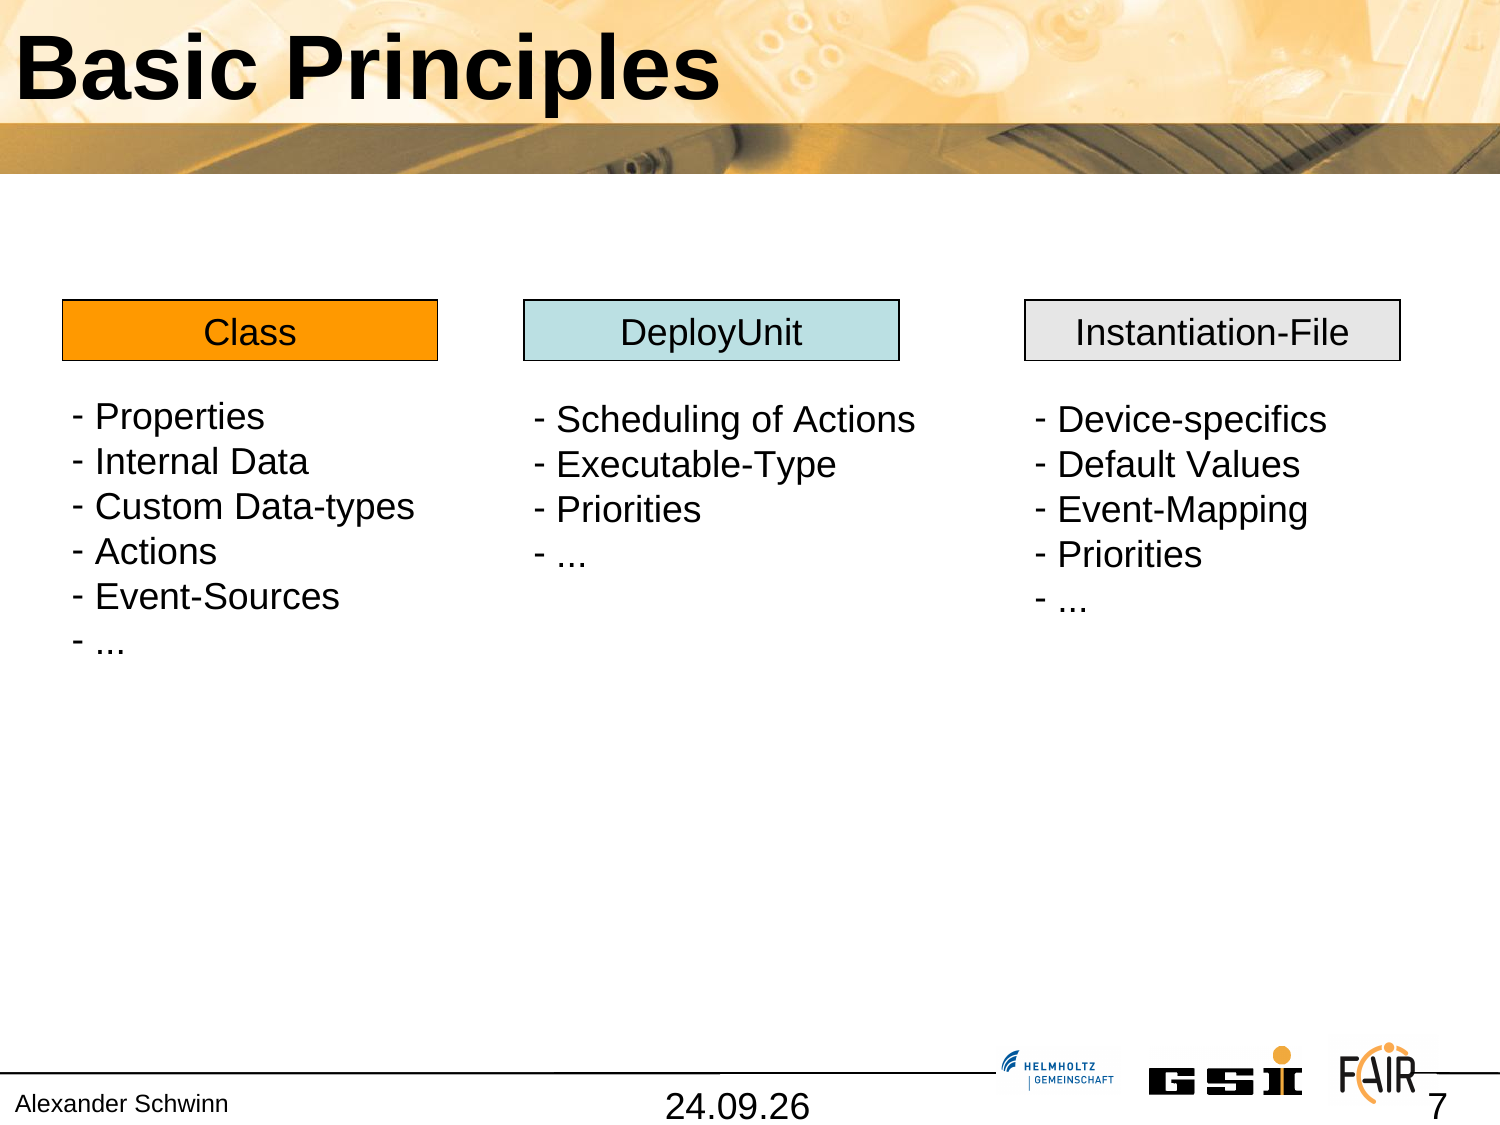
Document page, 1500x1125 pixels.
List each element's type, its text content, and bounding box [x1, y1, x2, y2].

picture [996, 1046, 1121, 1095]
picture [1149, 1046, 1302, 1095]
text_box Properties Internal Data Custom Data-types Actions Event-Sources ... [56, 384, 431, 671]
title Basic Principles [0, 0, 1500, 126]
text_box Scheduling of Actions Executable-Type Priorities ... [518, 387, 931, 628]
text_box DeployUnit [523, 299, 899, 361]
text_box Device-specifics Default Values Event-Mapping Priorities ... [1019, 387, 1343, 628]
picture [1328, 1034, 1439, 1106]
text_box Instantiation-File [1025, 299, 1401, 361]
text_box Class [62, 299, 438, 361]
picture [0, 126, 1500, 175]
